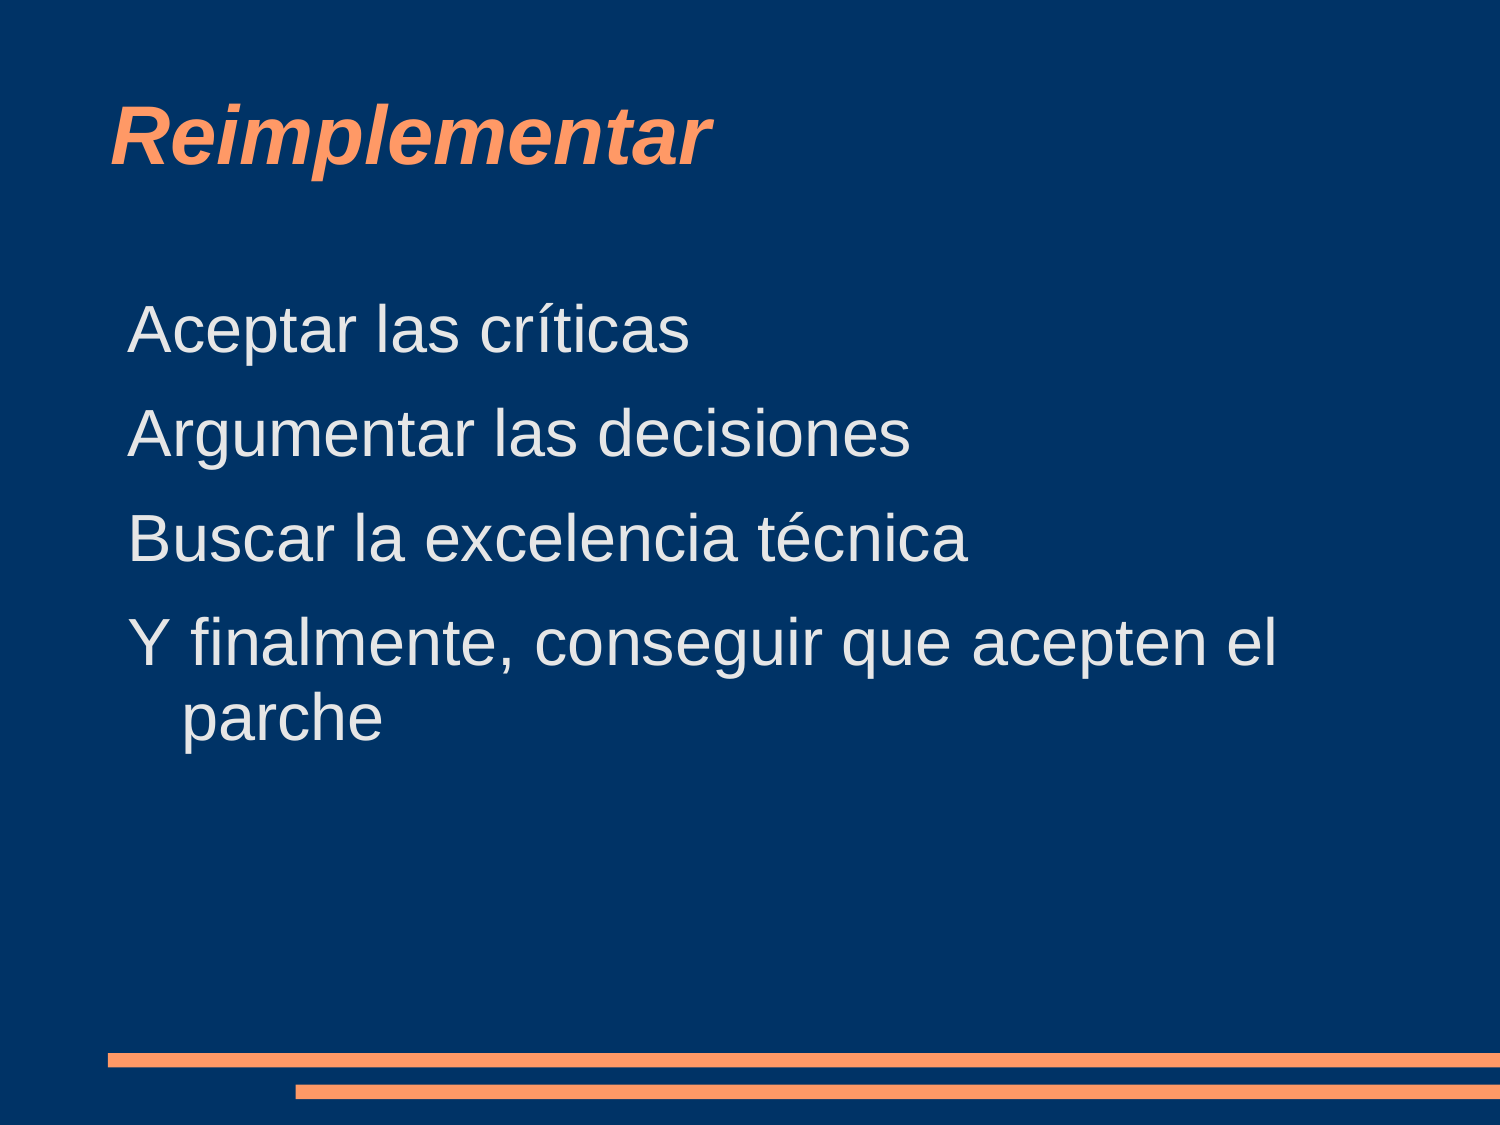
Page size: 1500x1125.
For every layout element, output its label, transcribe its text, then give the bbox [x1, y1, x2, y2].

title Reimplementar [110, 41, 1392, 230]
list Aceptar las críticas Argumentar las decisiones Buscar la excelencia técnica Y finalmente, conseguir que acepten el parche [110, 292, 1416, 1027]
